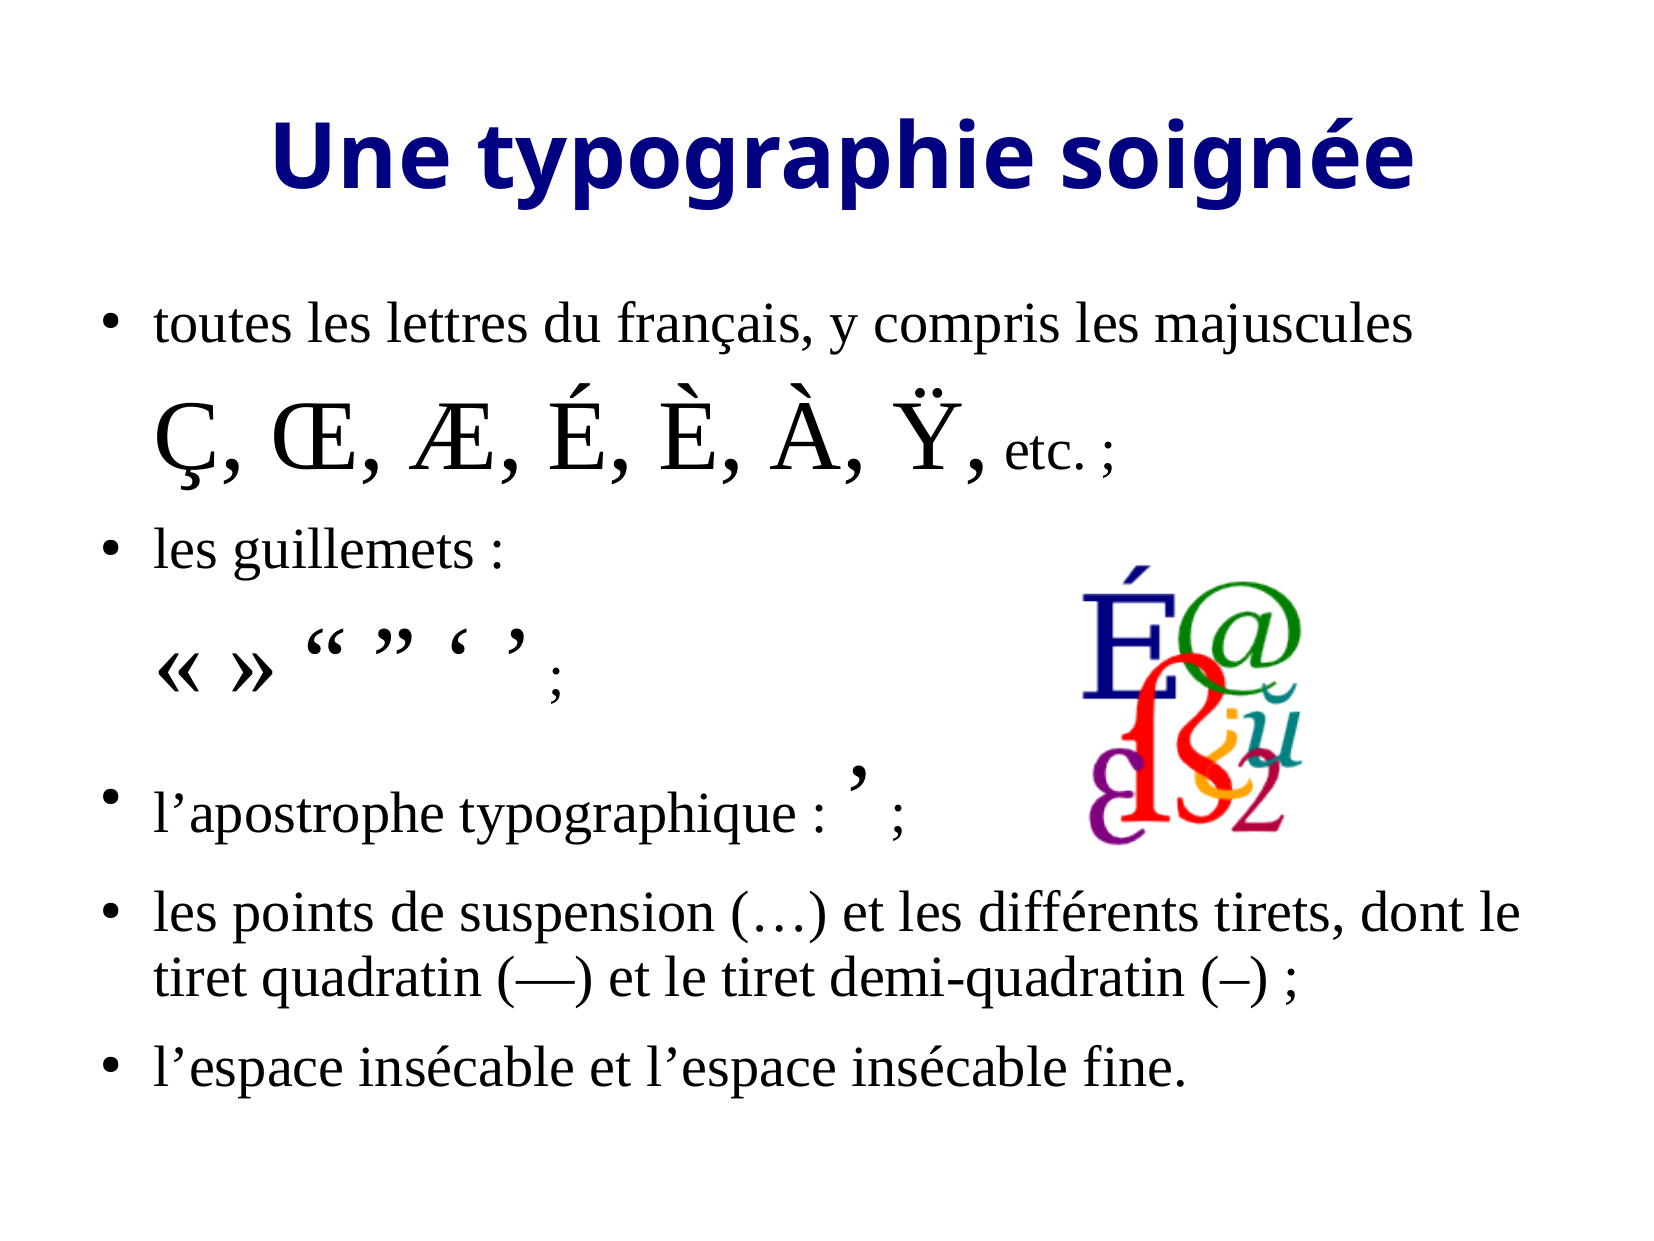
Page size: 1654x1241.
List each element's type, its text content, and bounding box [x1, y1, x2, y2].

picture [1046, 531, 1359, 852]
title Une typographie soignée [82, 56, 1571, 250]
list toutes les lettres du français, y compris les majuscules Ç, Œ, Æ, É, È, À, Ÿ, etc. ; les guillemets : « » “ ” ‘ ’ ; l’apostrophe typographique : ’ ; les points de suspension (…) et les différents tirets, dont le tiret quadratin (—) et le tiret demi-quadratin (–) ; l’espace insécable et l’espace insécable fine. [82, 290, 1571, 1099]
